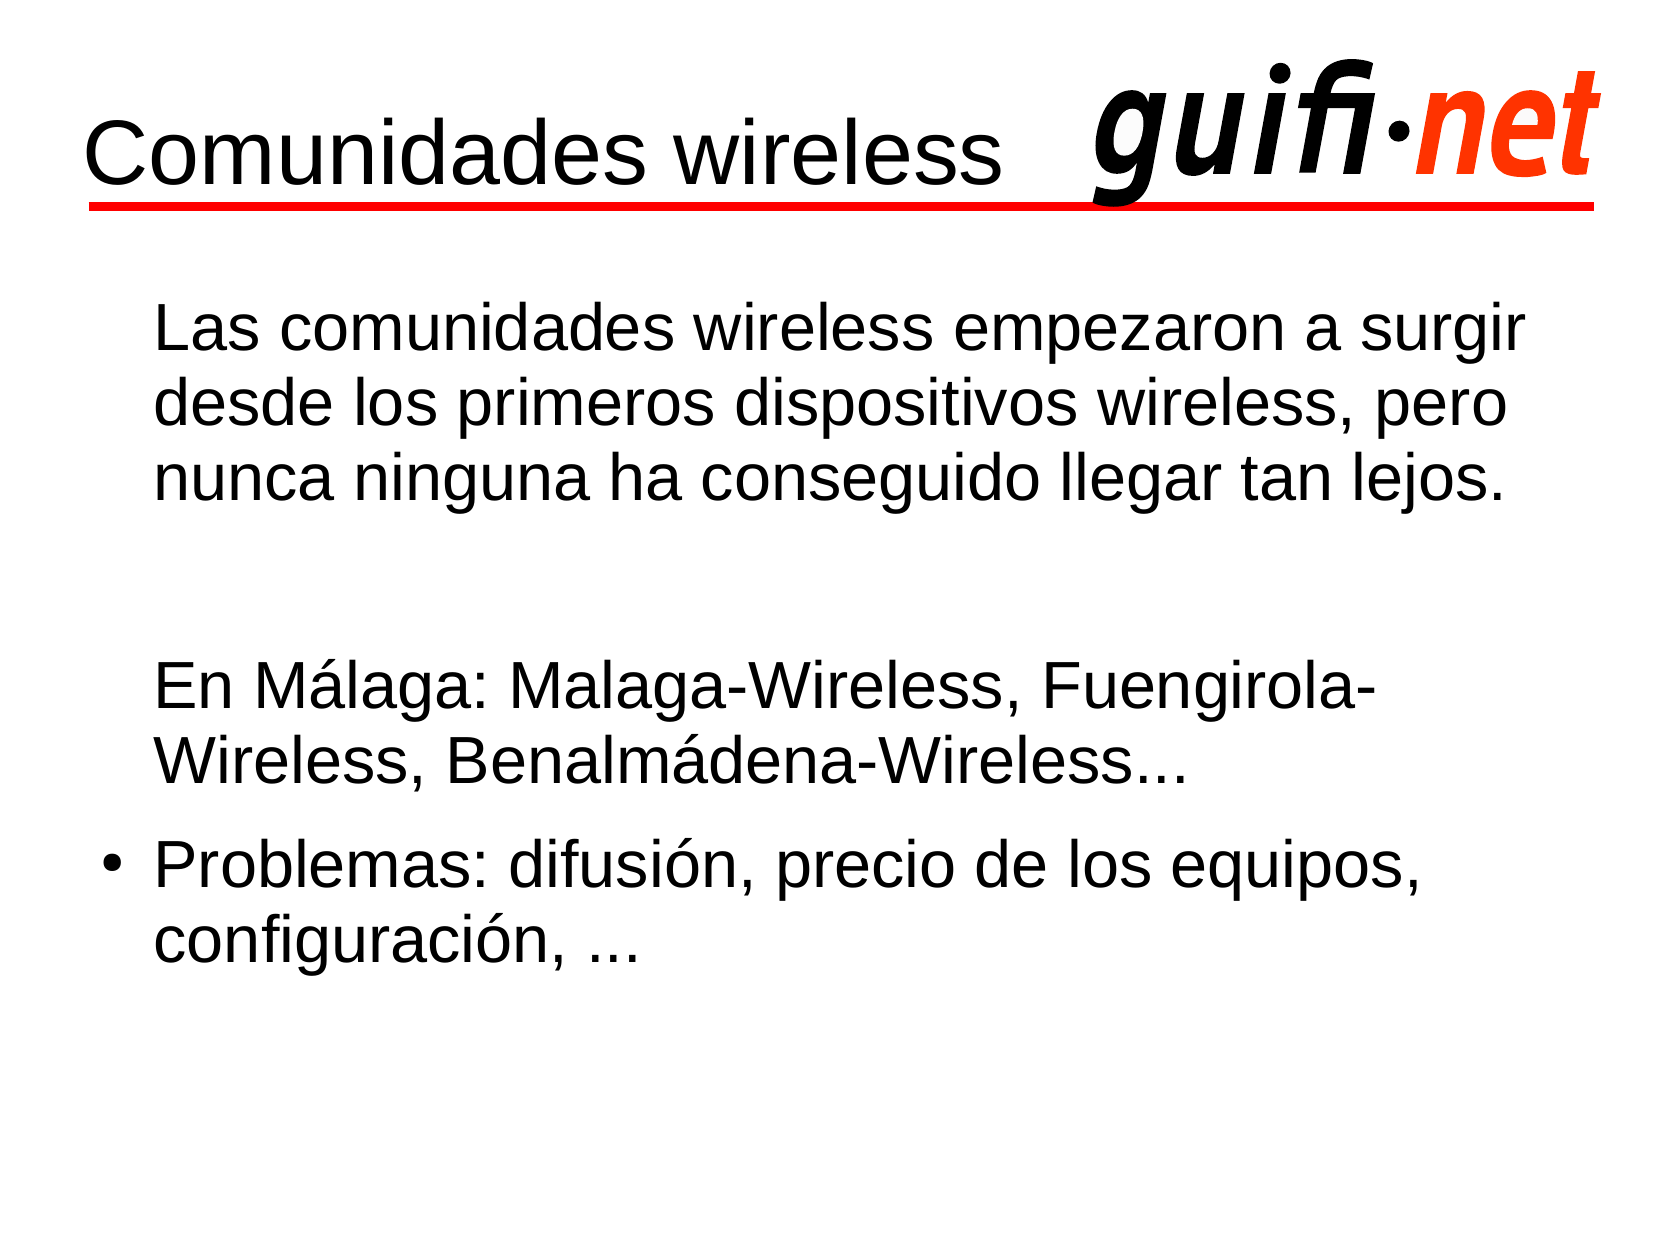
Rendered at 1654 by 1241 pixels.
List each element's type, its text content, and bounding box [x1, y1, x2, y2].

list Las comunidades wireless empezaron a surgir desde los primeros dispositivos wireless, pero nunca ninguna ha conseguido llegar tan lejos. En Málaga: Malaga-Wireless, Fuengirola-Wireless, Benalmádena-Wireless... Problemas: difusión, precio de los equipos, configuración, ... [82, 290, 1571, 1109]
title Comunidades wireless [82, 56, 1571, 250]
